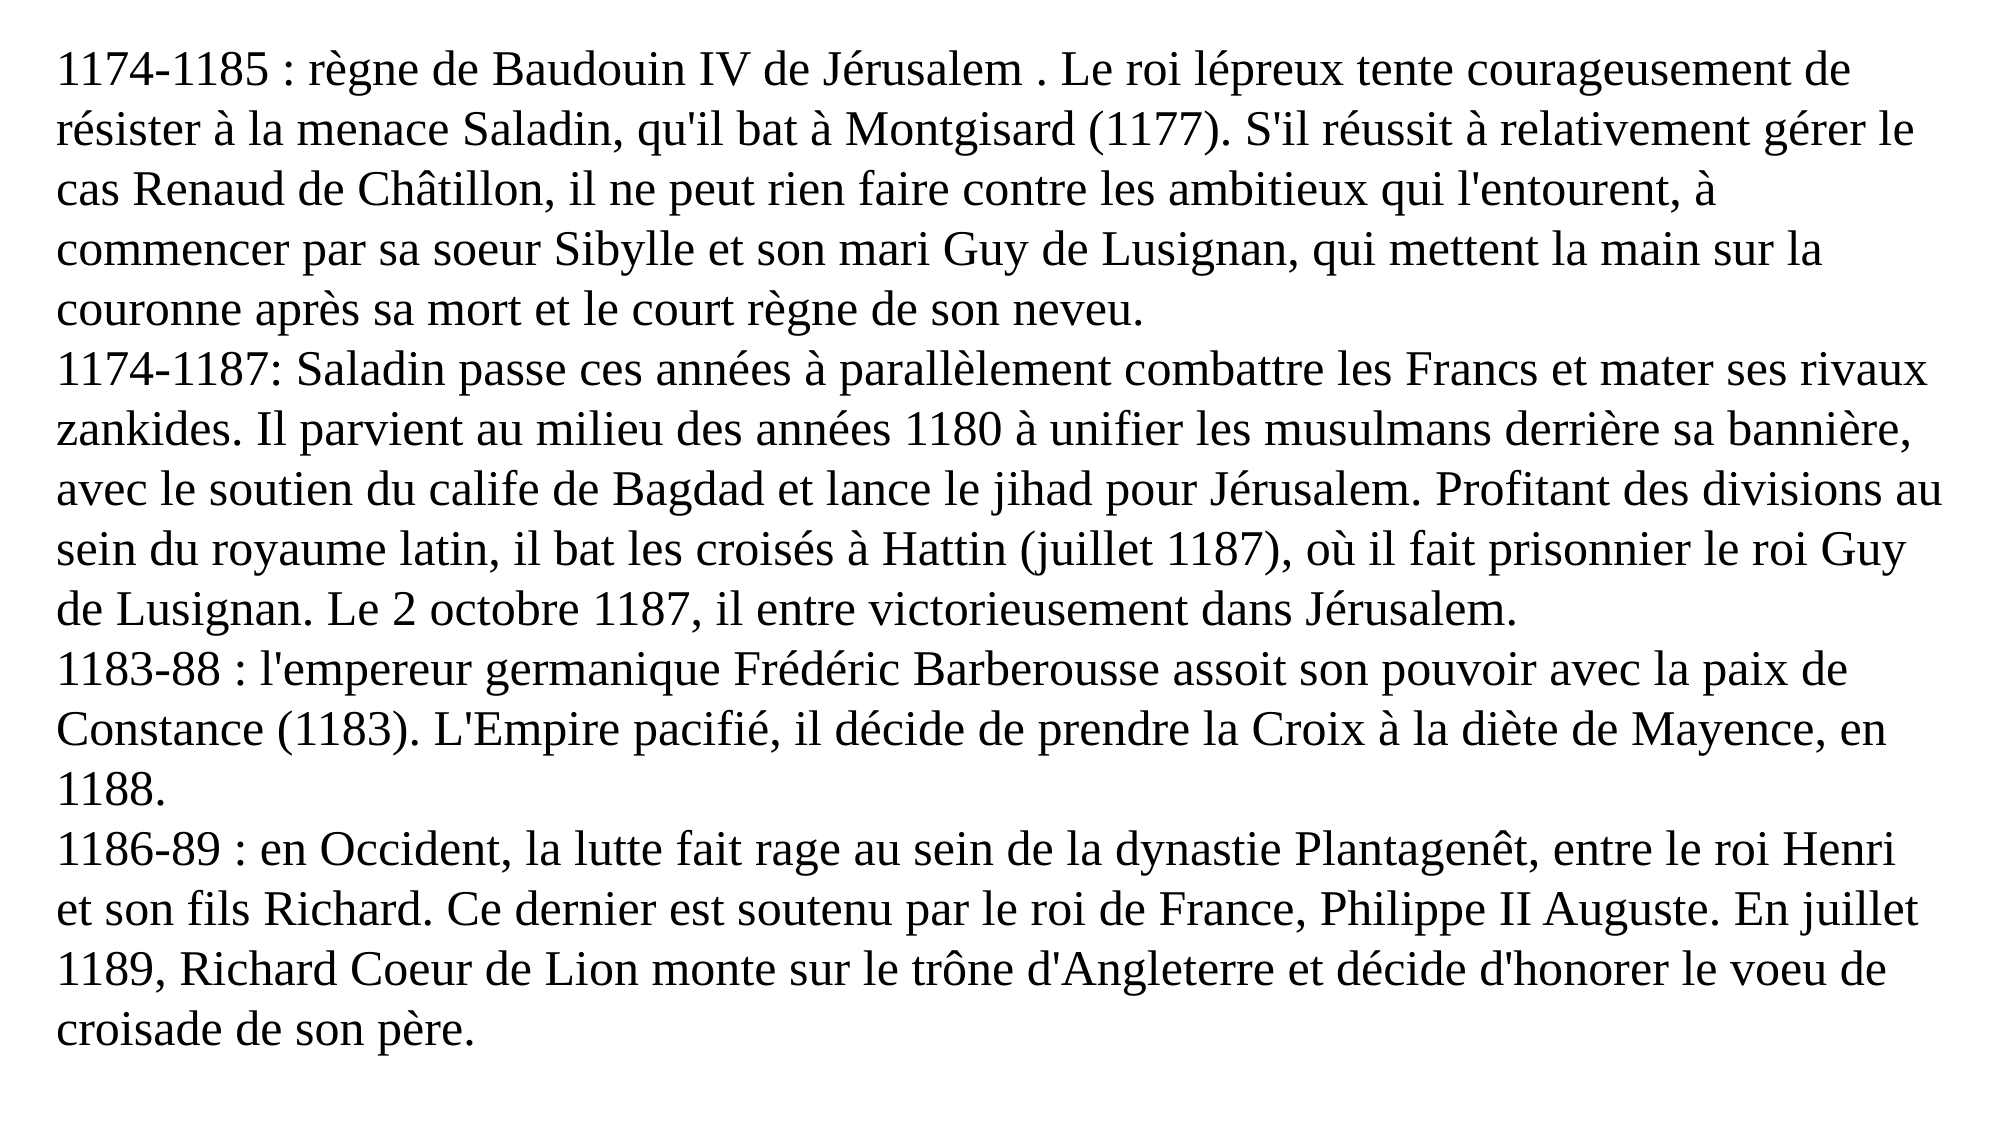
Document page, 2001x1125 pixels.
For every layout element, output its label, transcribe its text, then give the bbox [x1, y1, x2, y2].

text_box 1174-1185 : règne de Baudouin IV de Jérusalem . Le roi lépreux tente courageusement de résister à la menace Saladin, qu'il bat à Montgisard (1177). S'il réussit à relativement gérer le cas Renaud de Châtillon, il ne peut rien faire contre les ambitieux qui l'entourent, à commencer par sa soeur Sibylle et son mari Guy de Lusignan, qui mettent la main sur la couronne après sa mort et le court règne de son neveu. 1174-1187: Saladin passe ces années à parallèlement combattre les Francs et mater ses rivaux zankides. Il parvient au milieu des années 1180 à unifier les musulmans derrière sa bannière, avec le soutien du calife de Bagdad et lance le jihad pour Jérusalem. Profitant des divisions au sein du royaume latin, il bat les croisés à Hattin (juillet 1187), où il fait prisonnier le roi Guy de Lusignan. Le 2 octobre 1187, il entre victorieusement dans Jérusalem. 1183-88 : l'empereur germanique Frédéric Barberousse assoit son pouvoir avec la paix de Constance (1183). L'Empire pacifié, il décide de prendre la Croix à la diète de Mayence, en 1188. 1186-89 : en Occident, la lutte fait rage au sein de la dynastie Plantagenêt, entre le roi Henri et son fils Richard. Ce dernier est soutenu par le roi de France, Philippe II Auguste. En juillet 1189, Richard Coeur de Lion monte sur le trône d'Angleterre et décide d'honorer le voeu de croisade de son père. [40, 27, 1959, 1125]
